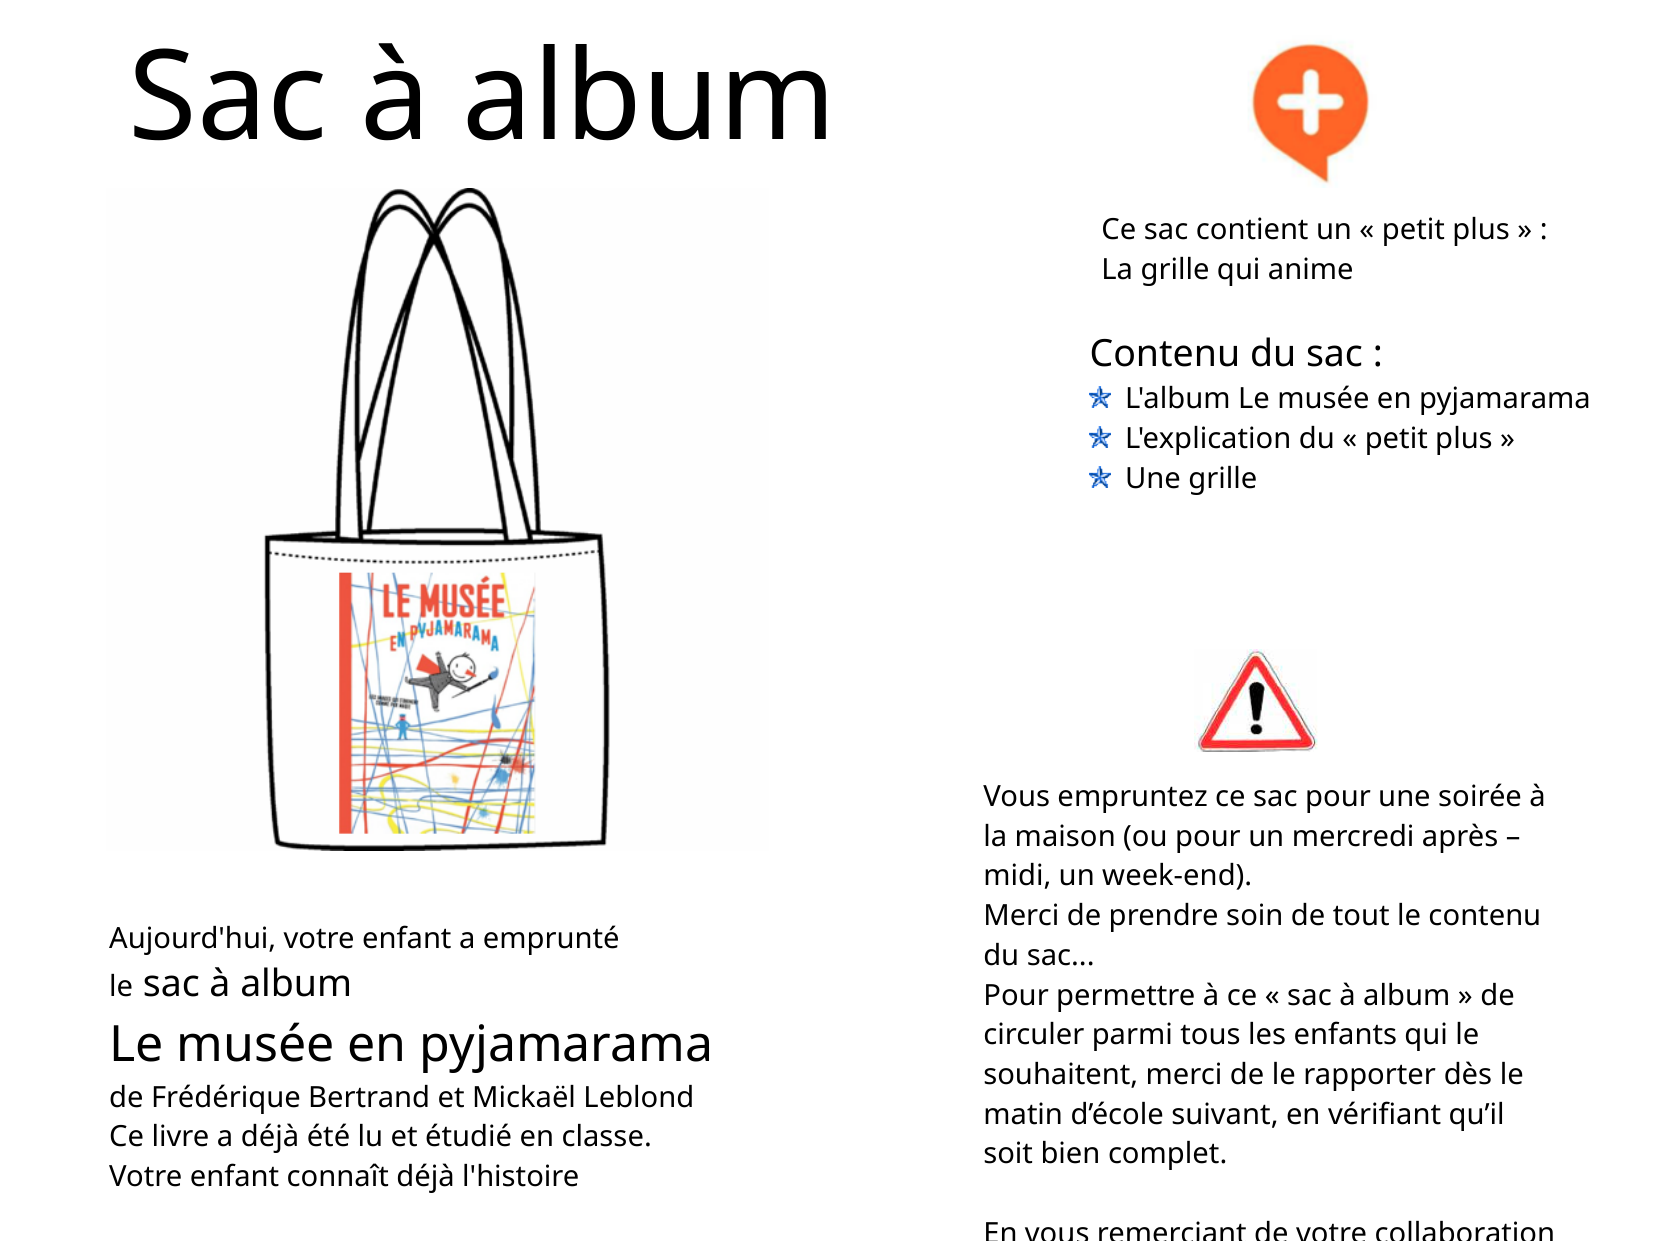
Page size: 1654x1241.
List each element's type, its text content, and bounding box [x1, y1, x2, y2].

text_box Aujourd'hui, votre enfant a emprunté le sac à album Le musée en pyjamarama de Frédérique Bertrand et Mickaël Leblond Ce livre a déjà été lu et étudié en classe. Votre enfant connaît déjà l'histoire [94, 909, 827, 1204]
text_box Contenu du sac : L'album Le musée en pyjamarama L'explication du « petit plus » Une grille [1074, 318, 1607, 683]
text_box Ce sac contient un « petit plus » : La grille qui anime [1086, 200, 1571, 318]
picture [1188, 637, 1323, 760]
text_box Sac à album [106, 0, 898, 320]
picture [1228, 35, 1383, 189]
picture [106, 188, 769, 851]
text_box Vous empruntez ce sac pour une soirée à la maison (ou pour un mercredi après – midi, un week-end). Merci de prendre soin de tout le contenu du sac... Pour permettre à ce « sac à album » de circuler parmi tous les enfants qui le souhaitent, merci de le rapporter dès le matin d’école suivant, en vérifiant qu’il soit bien complet. En vous remerciant de votre collaboration [968, 767, 1571, 1143]
